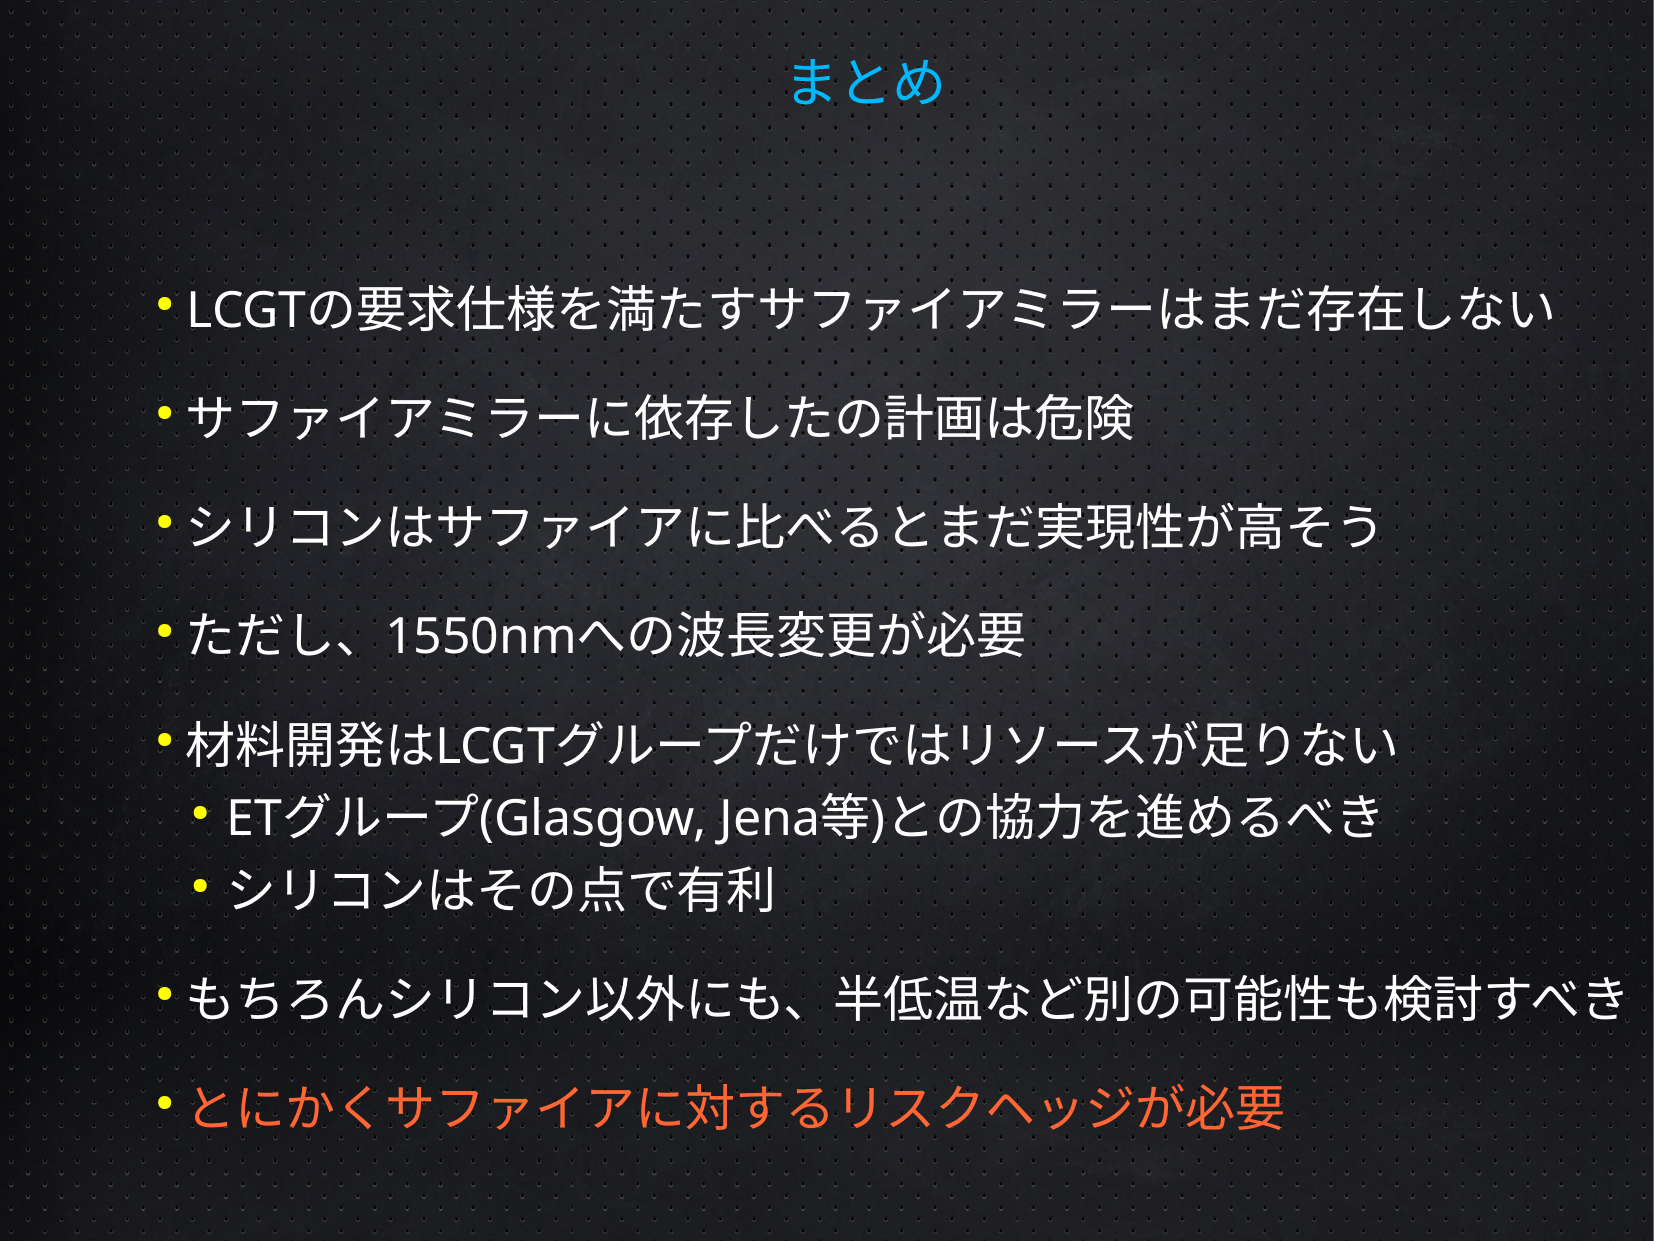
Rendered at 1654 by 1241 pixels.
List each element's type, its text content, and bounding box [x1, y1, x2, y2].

text_box まとめ [769, 32, 943, 102]
text_box LCGTの要求仕様を満たすサファイアミラーはまだ存在しない サファイアミラーに依存したの計画は危険 シリコンはサファイアに比べるとまだ実現性が高そう ただし、1550nmへの波長変更が必要 材料開発はLCGTグループだけではリソースが足りない ETグループ(Glasgow, Jena等)との協力を進めるべき シリコンはその点で有利 もちろんシリコン以外にも、半低温など別の可能性も検討すべき とにかくサファイアに対するリスクヘッジが必要 [141, 225, 1534, 841]
picture [0, 0, 1654, 1241]
